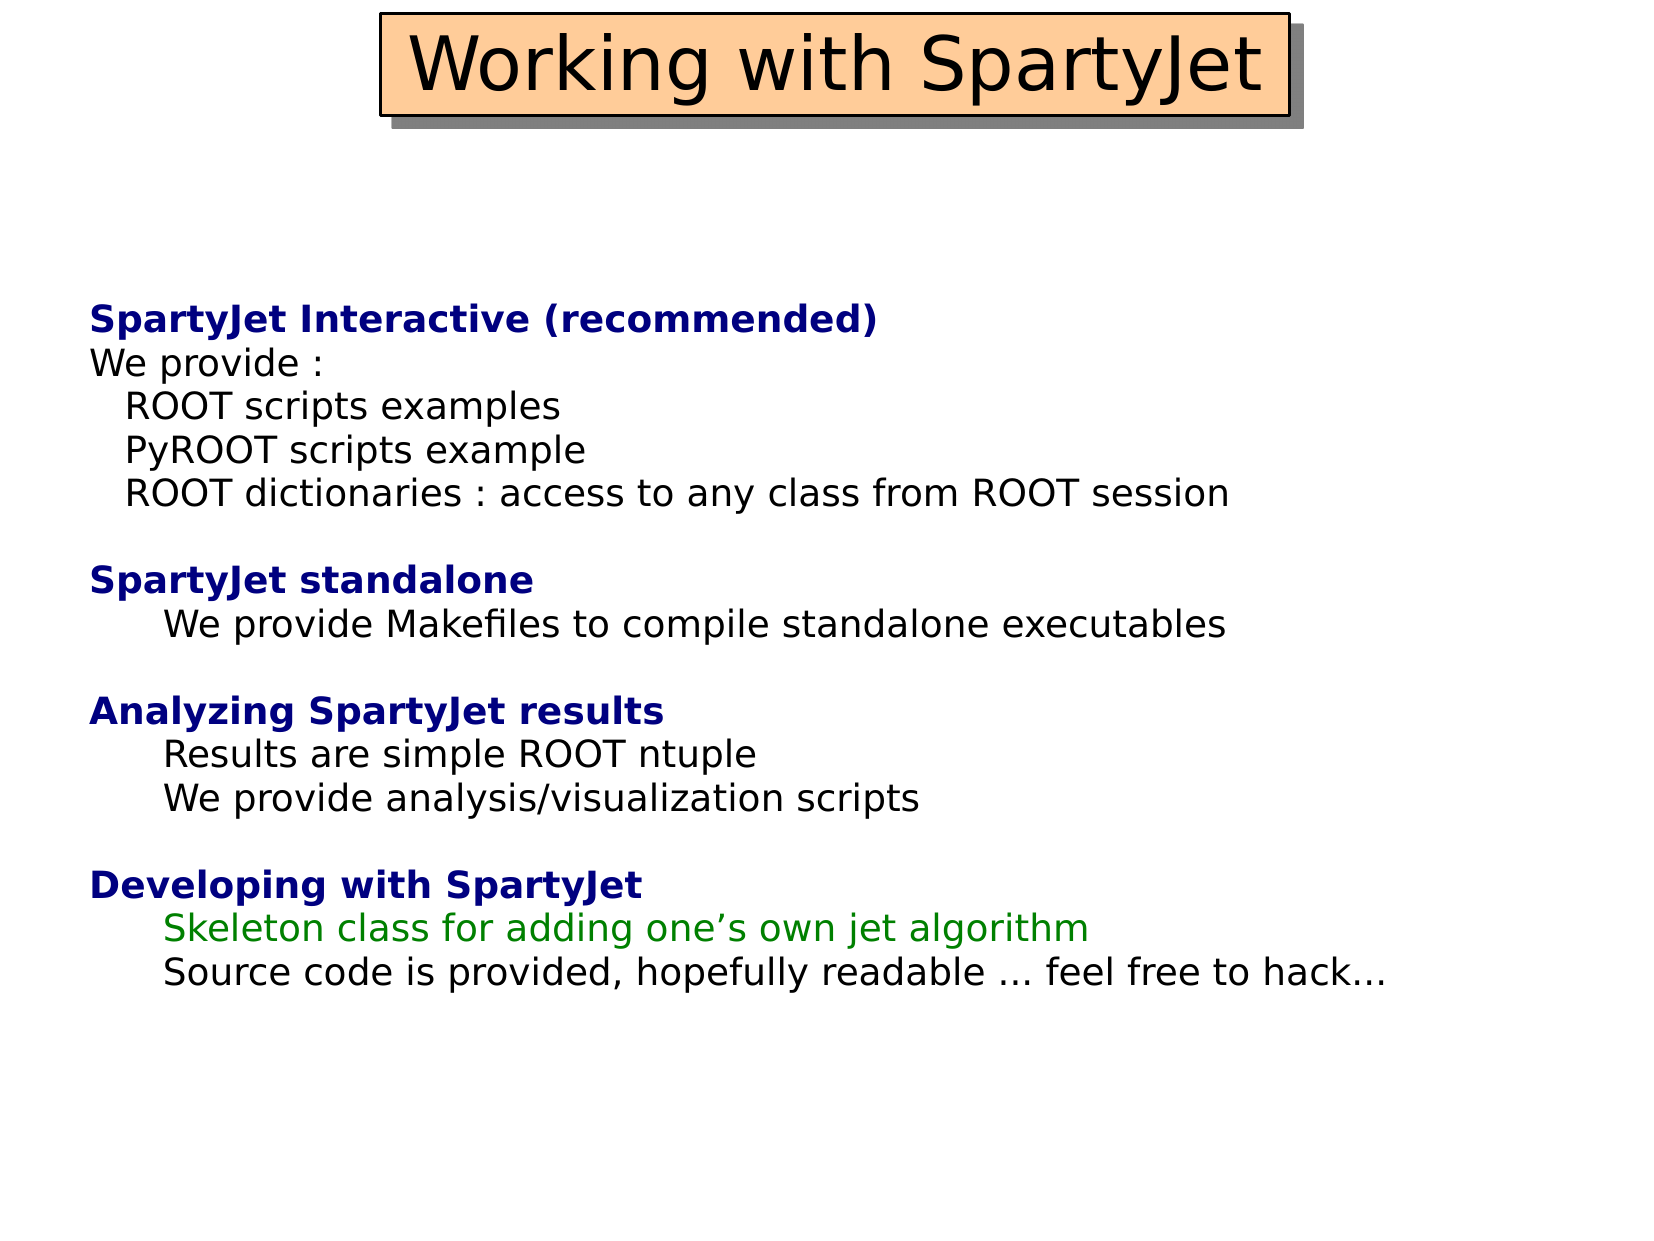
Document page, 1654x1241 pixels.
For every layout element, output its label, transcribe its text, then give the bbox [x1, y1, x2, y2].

text_box Working with SpartyJet [380, 13, 1290, 116]
text_box SpartyJet Interactive (recommended) We provide : ROOT scripts examples PyROOT scripts example ROOT dictionaries : access to any class from ROOT session SpartyJet standalone We provide Makefiles to compile standalone executables Analyzing SpartyJet results Results are simple ROOT ntuple We provide analysis/visualization scripts Developing with SpartyJet Skeleton class for adding one’s own jet algorithm Source code is provided, hopefully readable ... feel free to hack... [74, 290, 1580, 1133]
